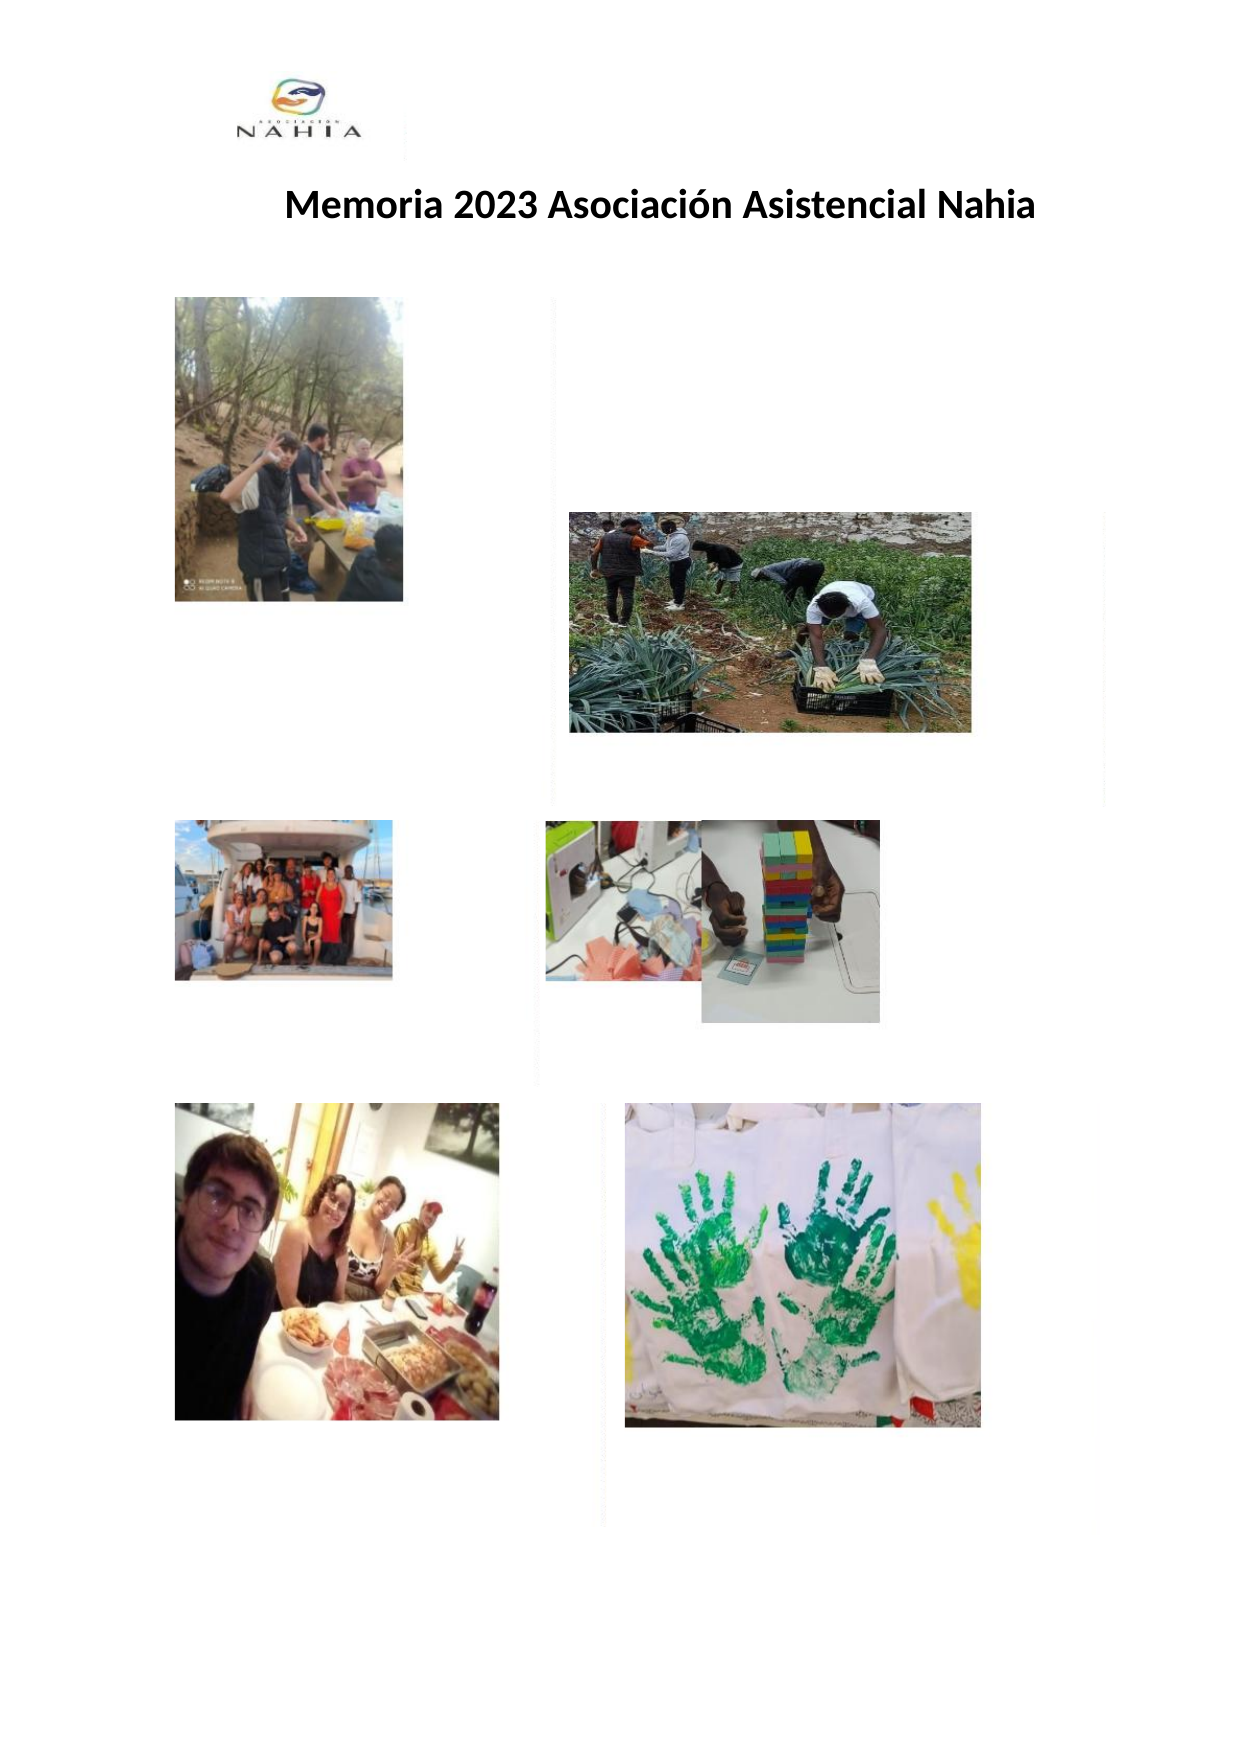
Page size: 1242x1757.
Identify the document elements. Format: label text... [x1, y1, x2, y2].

text_box [174, 297, 557, 806]
text_box [174, 1103, 607, 1527]
text_box [624, 1103, 1100, 1535]
text_box Memoria 2023 Asociación Asistencial Nahia [284, 176, 1059, 228]
text_box [174, 820, 540, 1088]
text_box [569, 512, 1106, 807]
text_box [236, 71, 407, 164]
text_box [545, 820, 1096, 1090]
